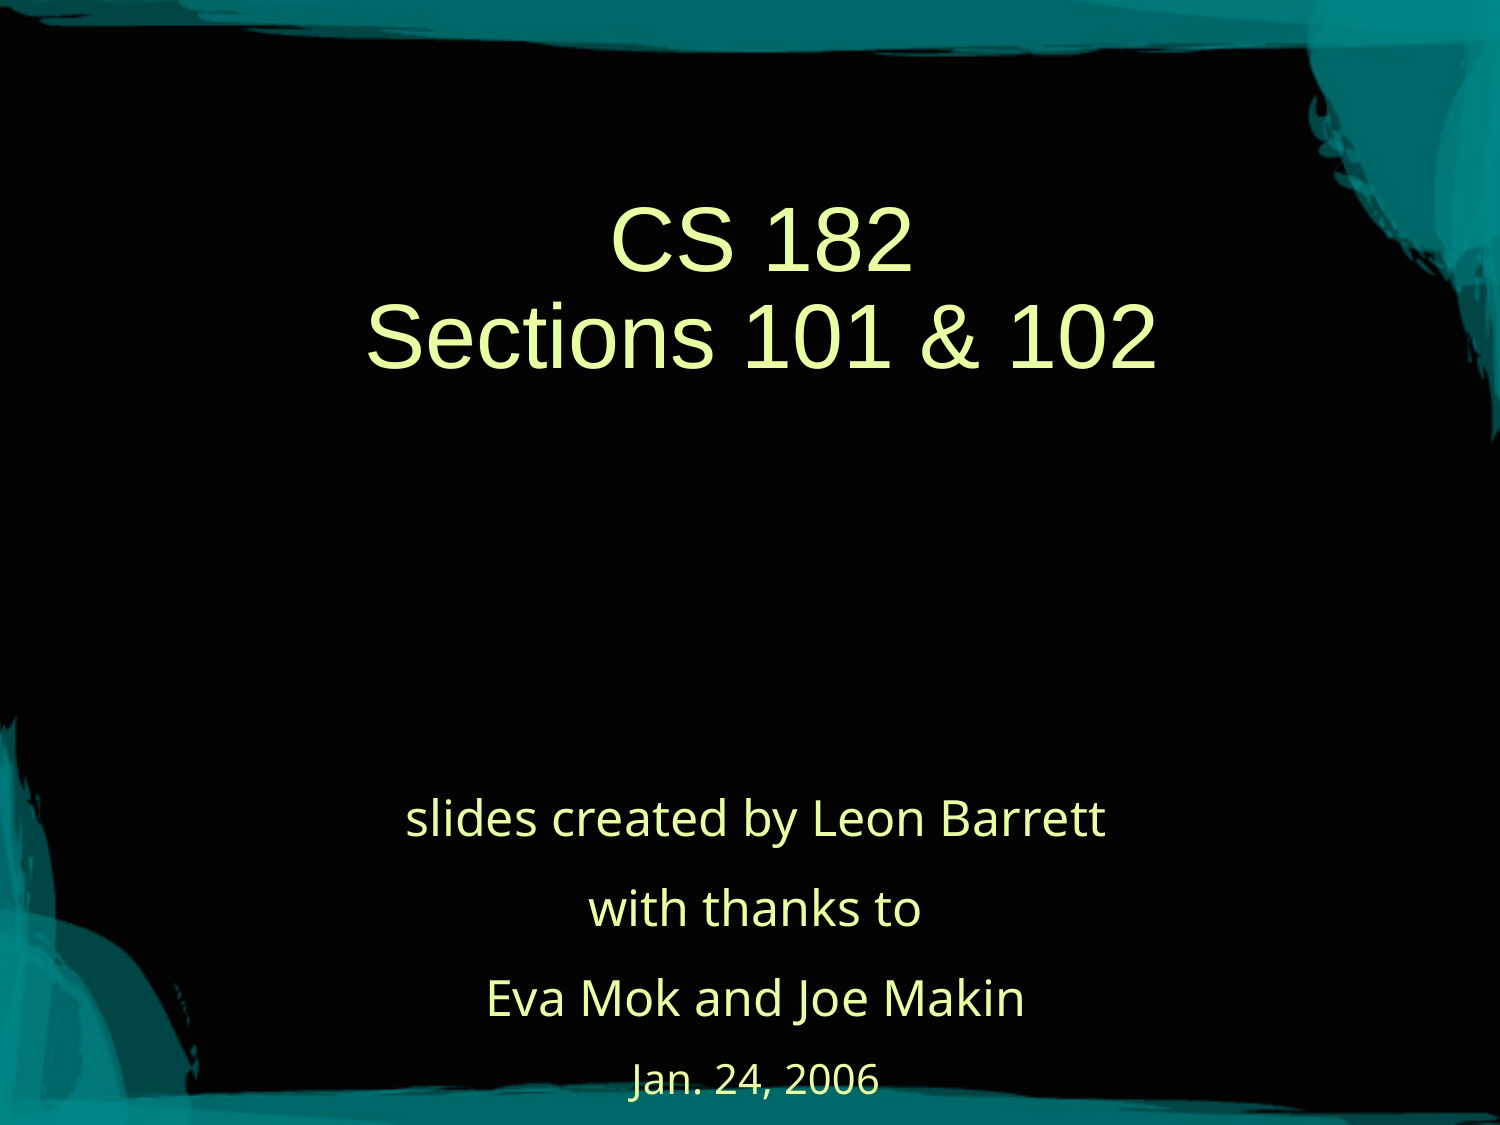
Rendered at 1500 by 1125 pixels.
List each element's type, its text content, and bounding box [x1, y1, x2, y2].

picture [0, 0, 1500, 1125]
title CS 182 Sections 101 & 102 [262, 87, 1263, 396]
subtitle slides created by Leon Barrett with thanks to Eva Mok and Joe Makin Jan. 24, 2006 [275, 774, 1237, 1083]
